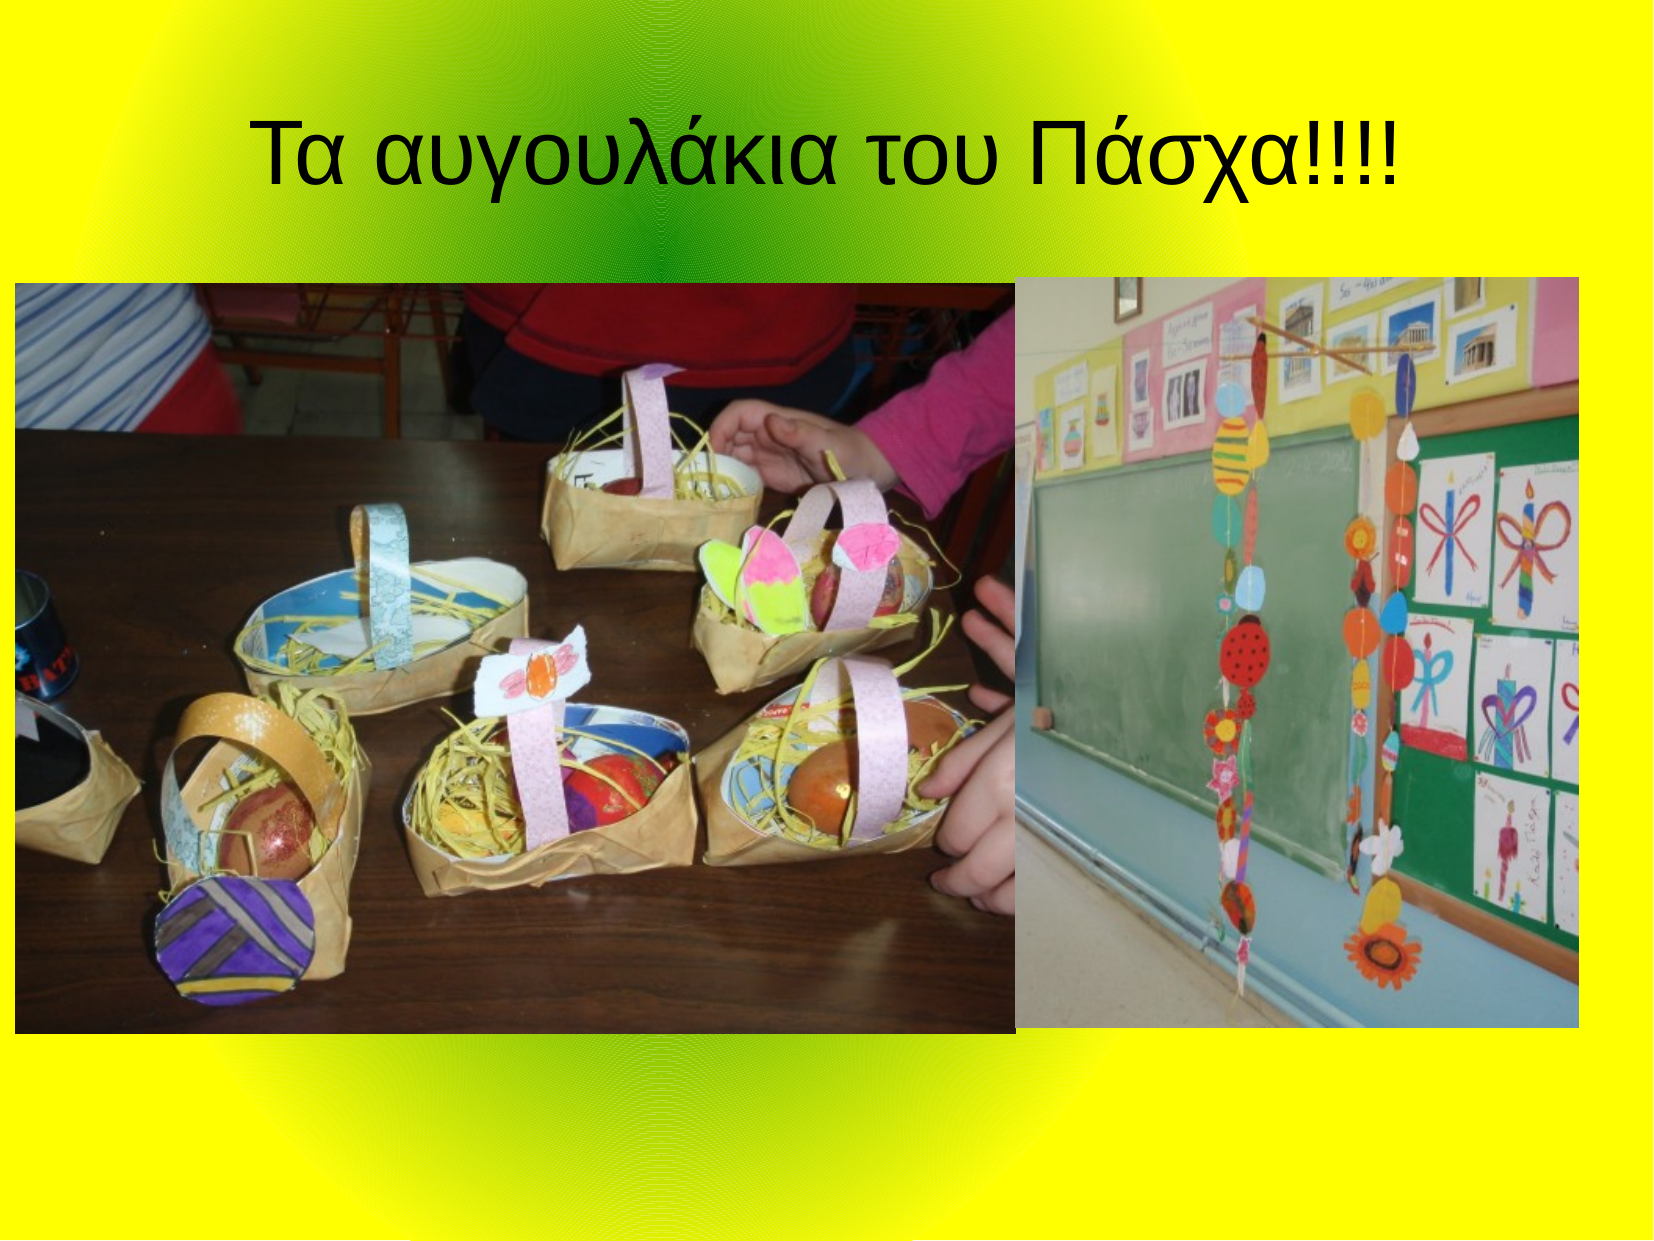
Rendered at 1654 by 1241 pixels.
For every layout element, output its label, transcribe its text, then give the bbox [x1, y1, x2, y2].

picture [15, 277, 1579, 1034]
title Τα αυγουλάκια του Πάσχα!!!! [82, 49, 1571, 257]
